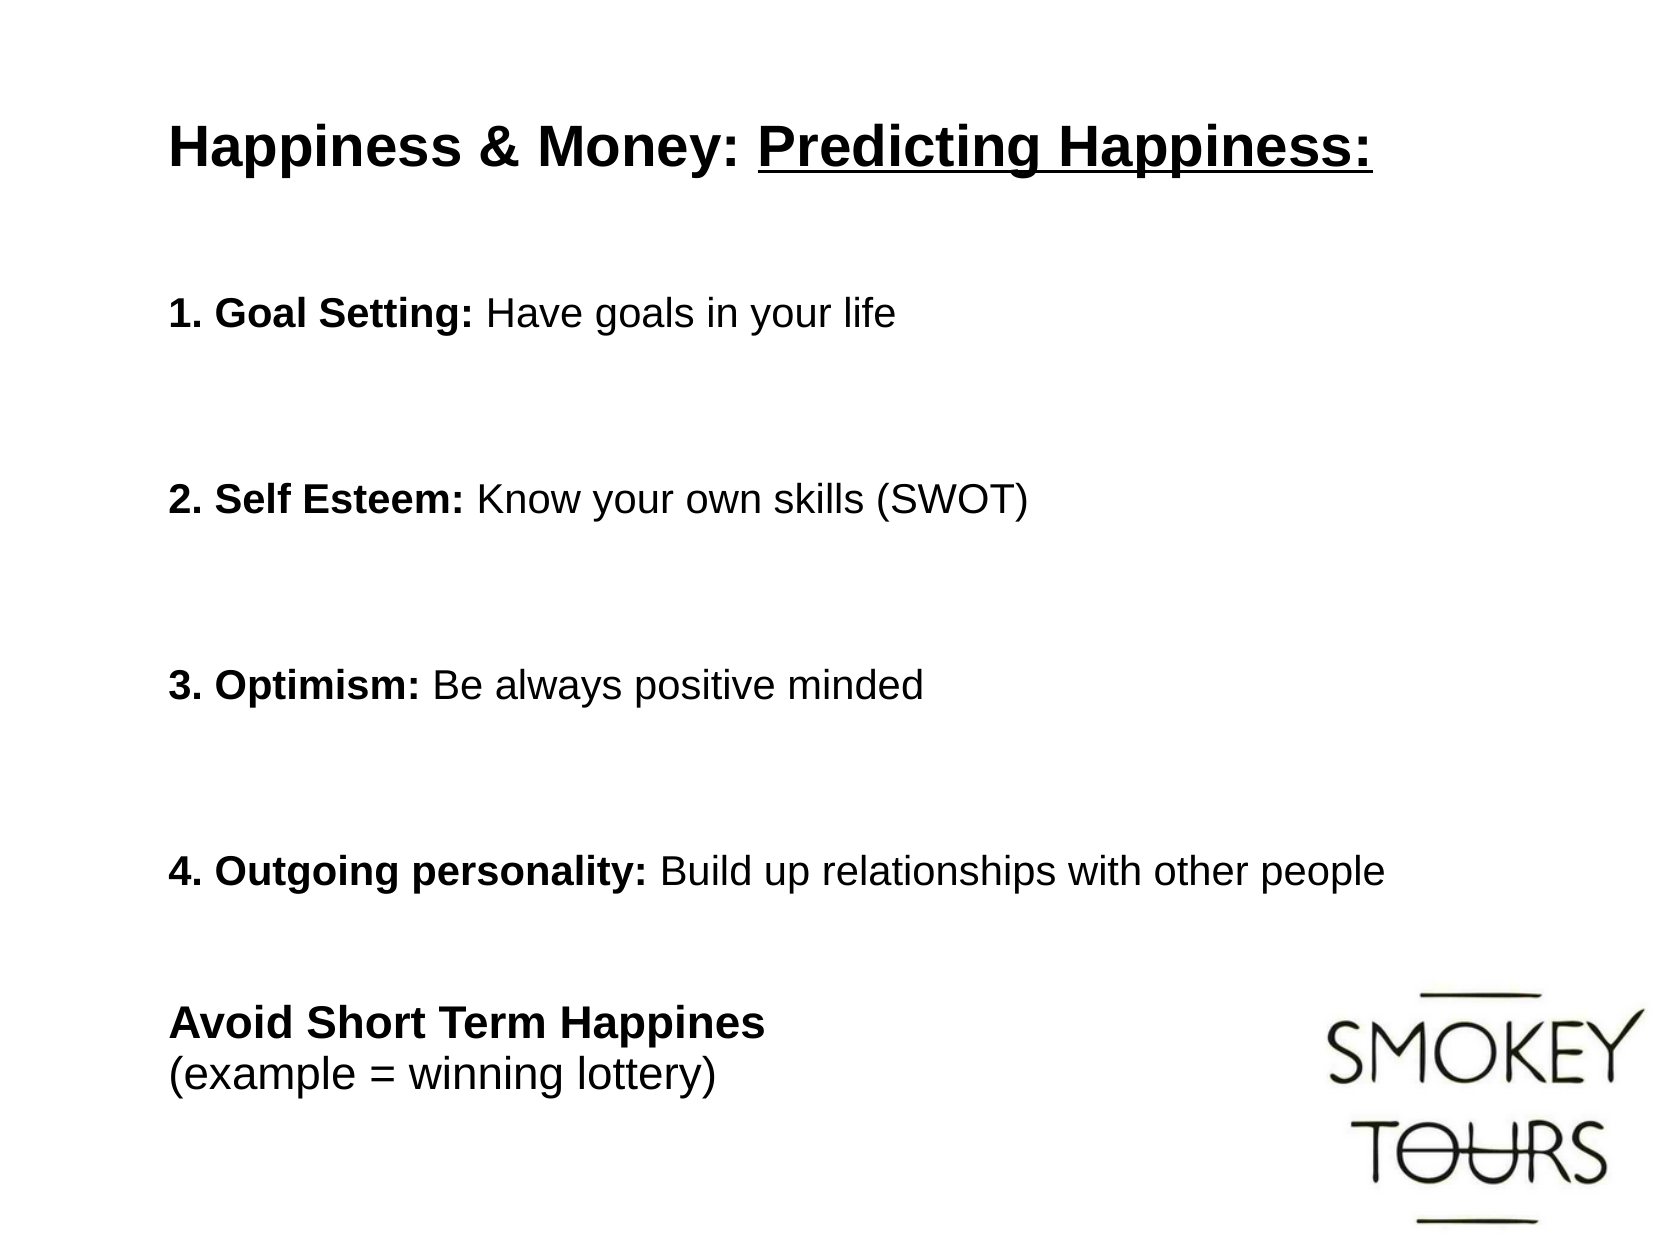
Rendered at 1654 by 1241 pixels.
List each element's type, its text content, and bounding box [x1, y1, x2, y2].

text_box Happiness & Money: Predicting Happiness: 1. Goal Setting: Have goals in your life 2. Self Esteem: Know your own skills (SWOT) 3. Optimism: Be always positive minded 4. Outgoing personality: Build up relationships with other people Avoid Short Term Happines (example = winning lottery) [153, 106, 1512, 1128]
picture [1322, 968, 1654, 1241]
